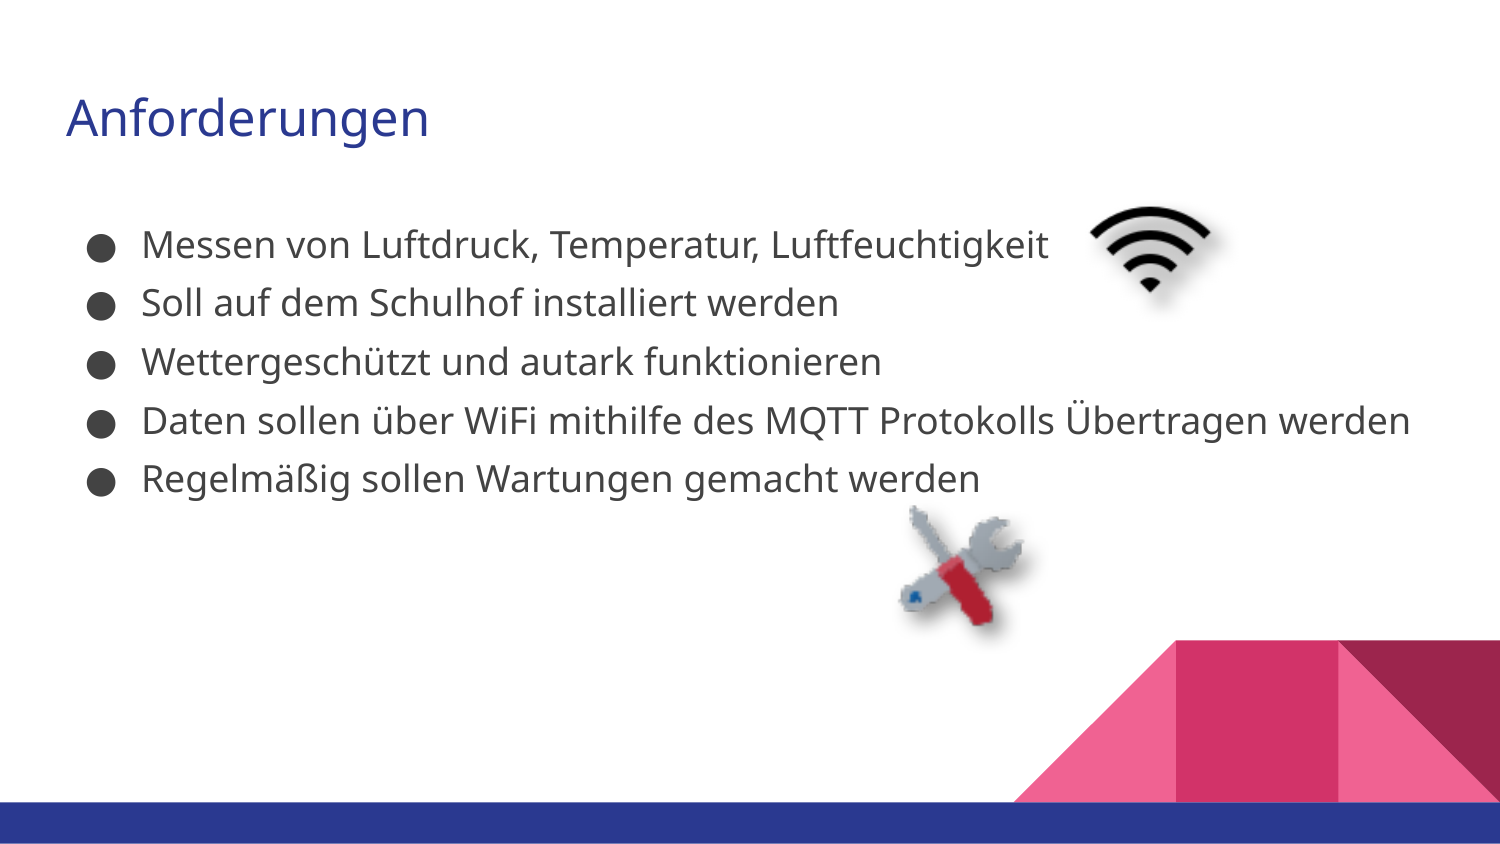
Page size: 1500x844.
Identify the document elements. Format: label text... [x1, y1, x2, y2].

list Messen von Luftdruck, Temperatur, Luftfeuchtigkeit Soll auf dem Schulhof installiert werden Wettergeschützt und autark funktionieren Daten sollen über WiFi mithilfe des MQTT Protokolls Übertragen werden Regelmäßig sollen Wartungen gemacht werden [51, 195, 1449, 744]
title Anforderungen [51, 67, 1449, 167]
picture [874, 487, 1036, 649]
picture [1075, 174, 1226, 325]
